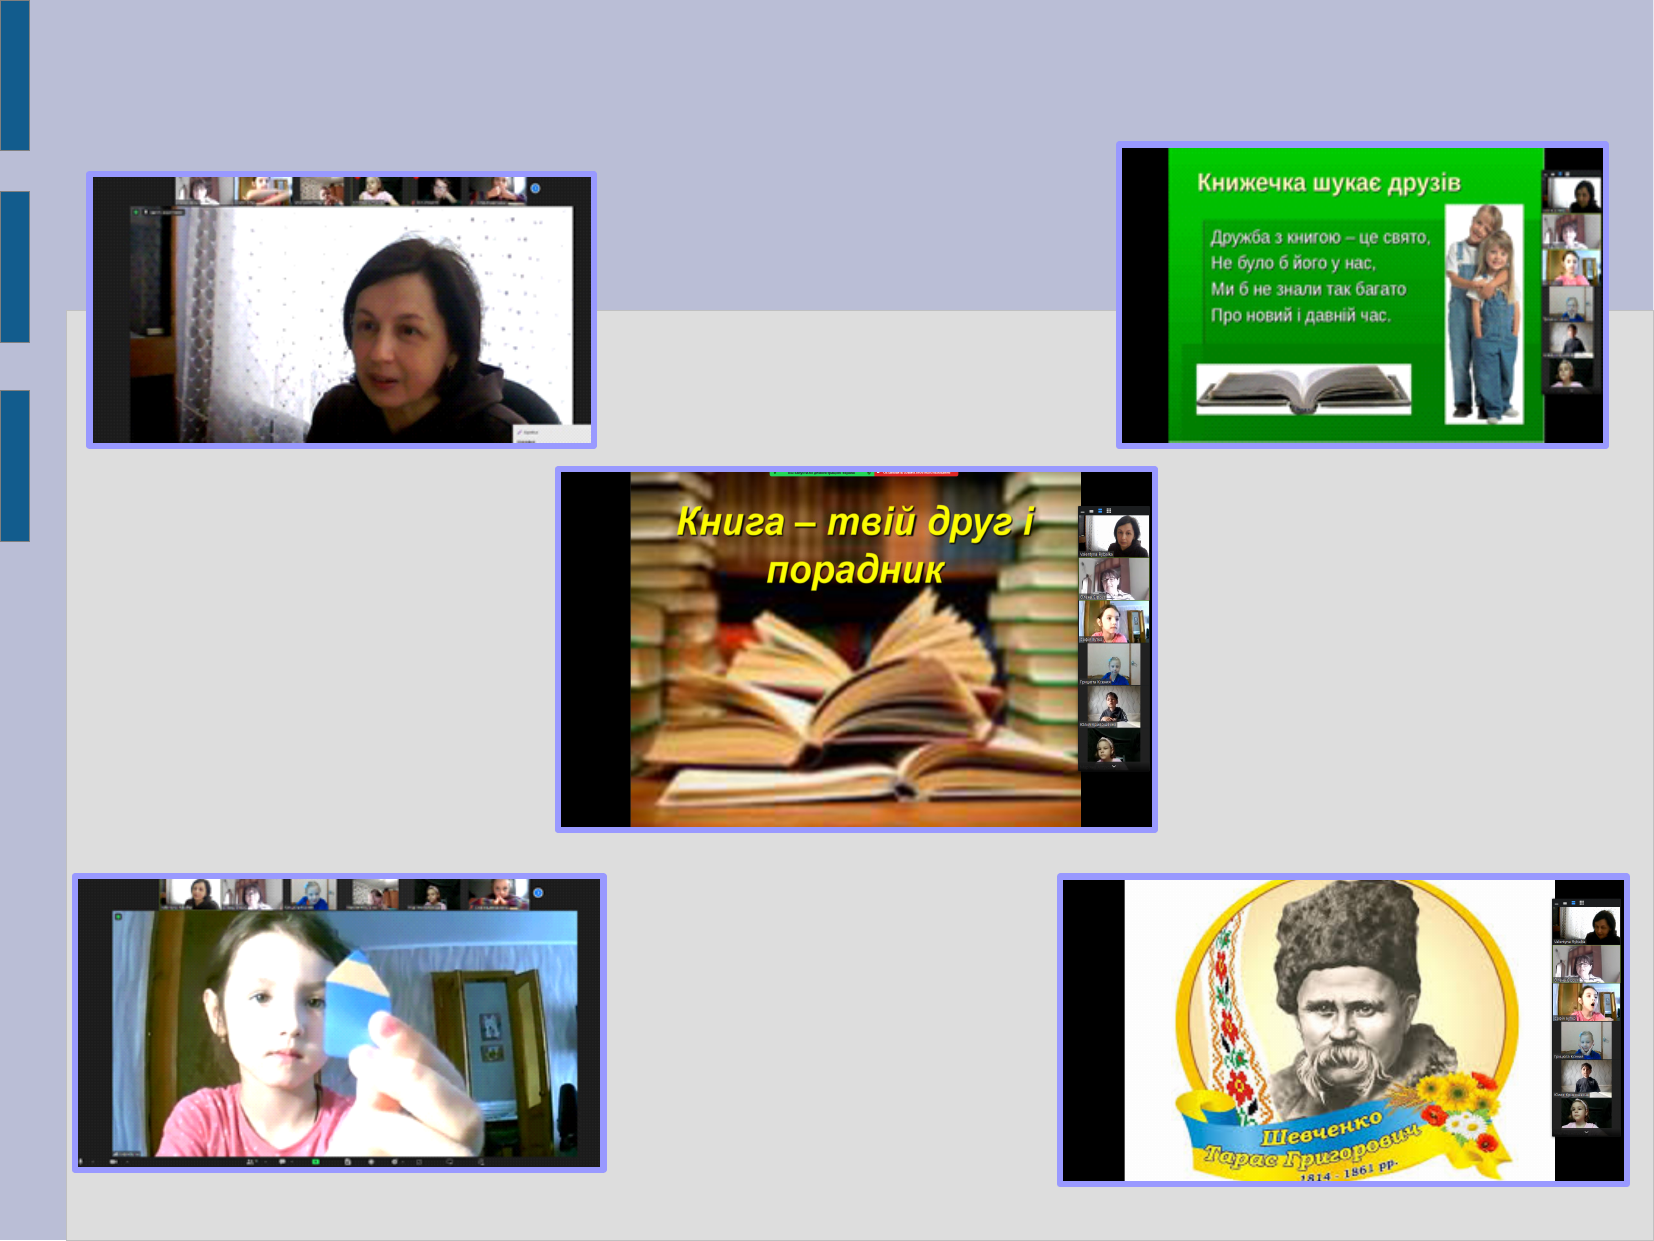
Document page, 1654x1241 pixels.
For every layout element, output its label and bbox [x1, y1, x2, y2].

picture [77, 879, 601, 1167]
picture [1122, 147, 1603, 443]
picture [92, 177, 591, 443]
picture [561, 472, 1152, 827]
picture [1062, 879, 1625, 1182]
